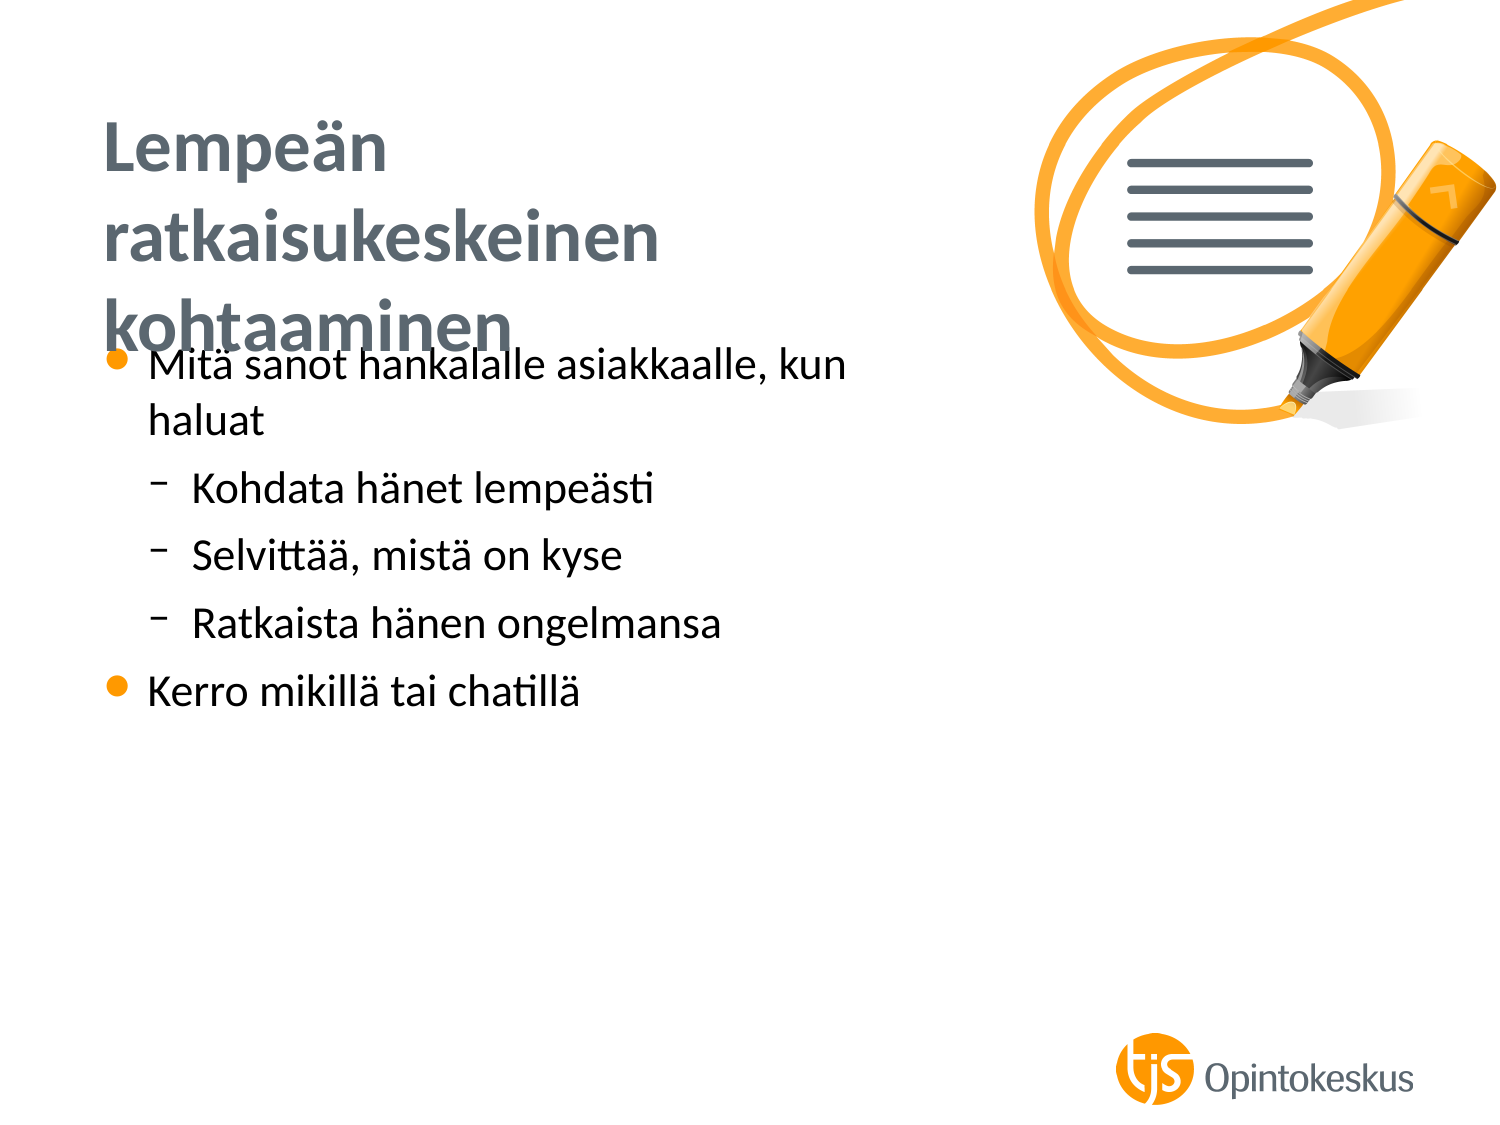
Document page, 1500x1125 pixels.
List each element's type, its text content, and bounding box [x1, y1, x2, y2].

list Mitä sanot hankalalle asiakkaalle, kun haluat Kohdata hänet lempeästi Selvittää, mistä on kyse Ratkaista hänen ongelmansa Kerro mikillä tai chatillä [88, 324, 975, 1004]
picture [1116, 1033, 1413, 1105]
title Lempeän ratkaisukeskeinen kohtaaminen [88, 88, 975, 266]
picture [1029, 0, 1500, 434]
